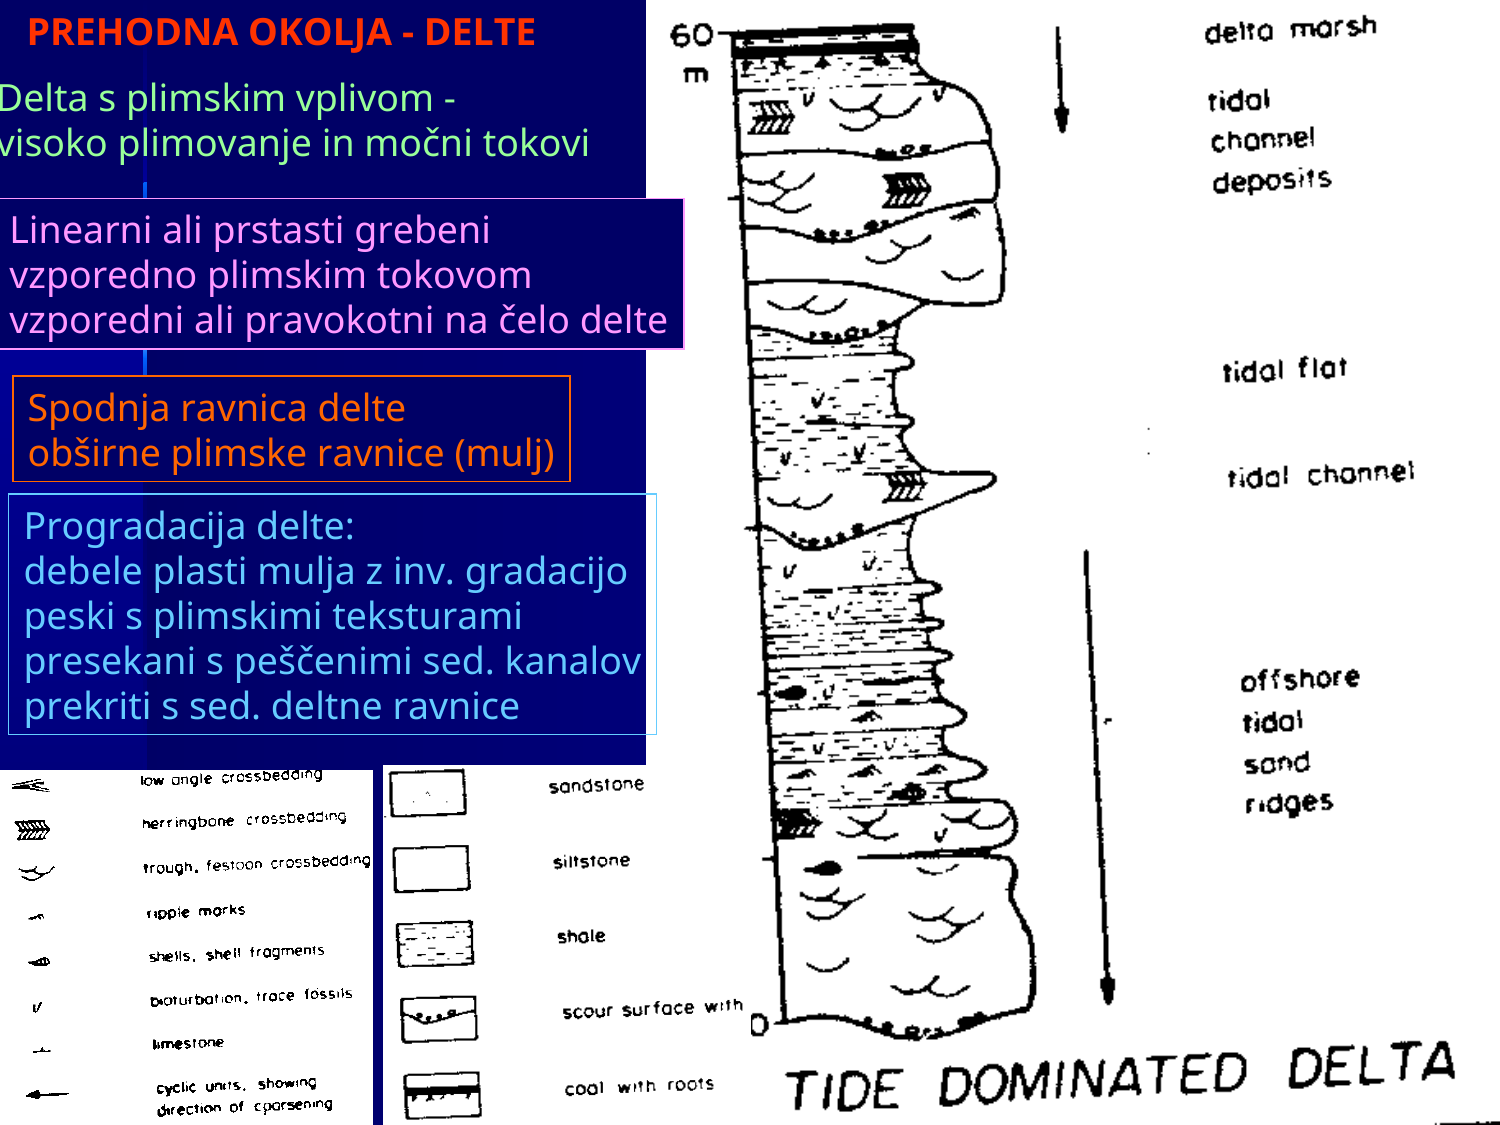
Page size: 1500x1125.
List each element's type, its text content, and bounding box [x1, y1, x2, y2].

text_box Linearni ali prstasti grebeni vzporedno plimskim tokovom vzporedni ali pravokotni na čelo delte [0, 198, 684, 350]
text_box Delta s plimskim vplivom - visoko plimovanje in močni tokovi [0, 66, 607, 172]
chart [0, 770, 373, 1125]
chart [383, 0, 1500, 1125]
text_box PREHODNA OKOLJA - DELTE [11, 0, 552, 61]
text_box Spodnja ravnica delte obširne plimske ravnice (mulj) [12, 376, 571, 482]
text_box Progradacija delte: debele plasti mulja z inv. gradacijo peski s plimskimi teksturami presekani s peščenimi sed. kanalov prekriti s sed. deltne ravnice [8, 493, 657, 735]
